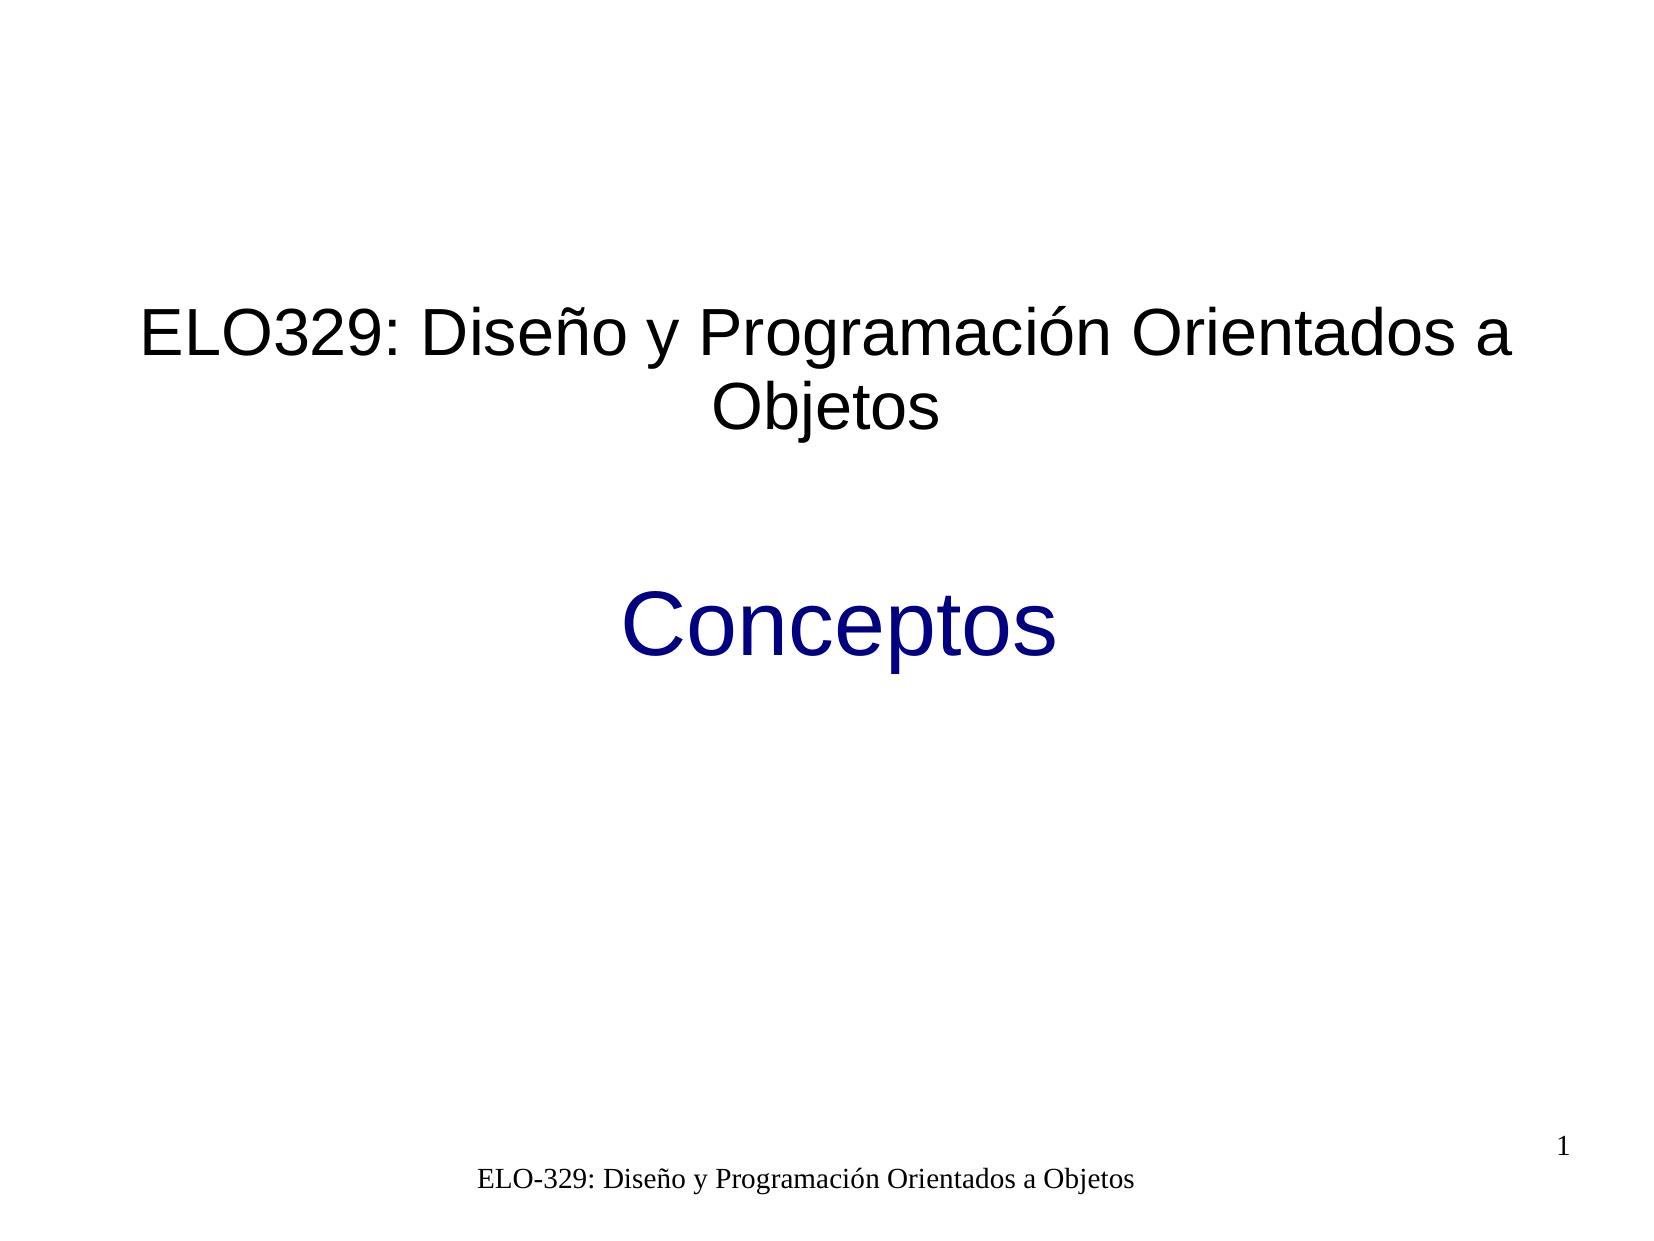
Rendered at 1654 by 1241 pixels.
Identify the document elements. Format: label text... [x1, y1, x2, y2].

title Conceptos [95, 554, 1584, 693]
subtitle ELO329: Diseño y Programación Orientados a Objetos [82, 49, 1571, 690]
